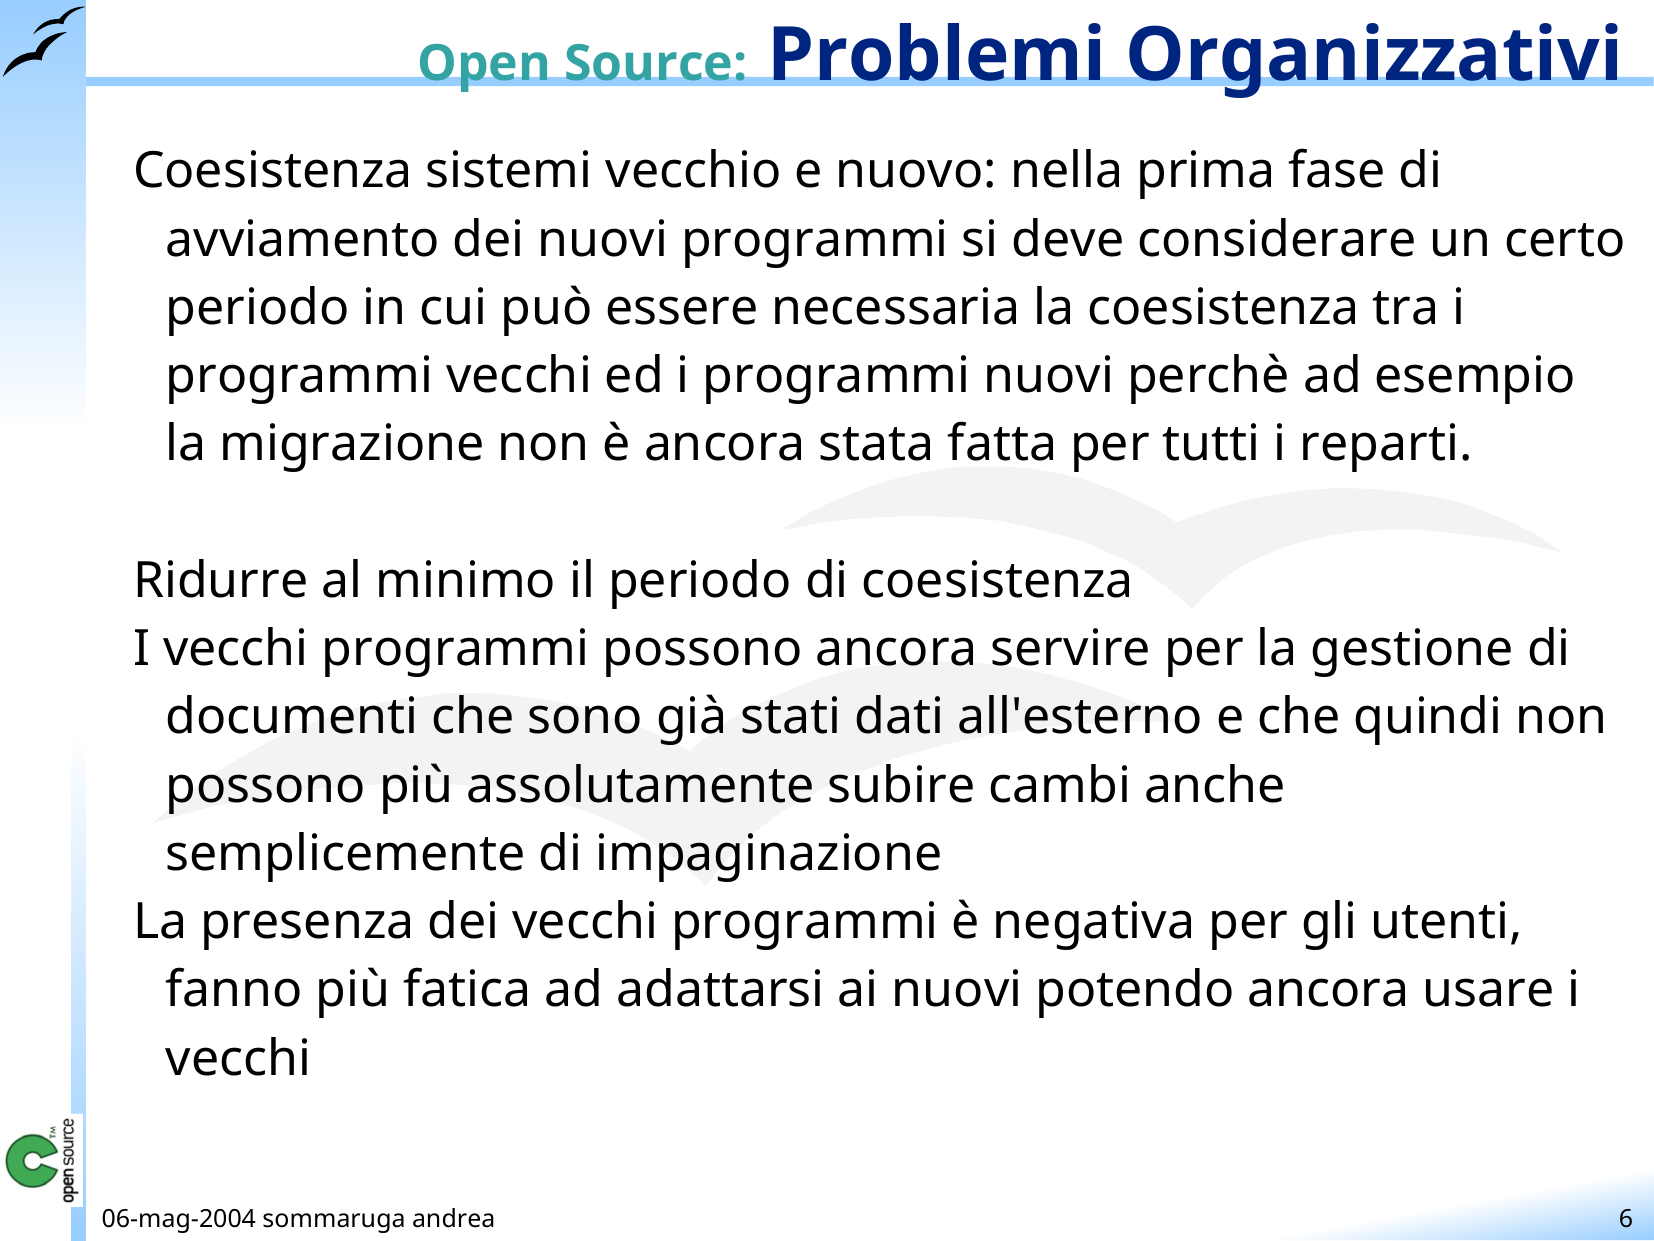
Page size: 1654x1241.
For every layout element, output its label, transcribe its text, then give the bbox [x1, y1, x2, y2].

title Open Source: Problemi Organizzativi [85, 0, 1654, 104]
list Coesistenza sistemi vecchio e nuovo: nella prima fase di avviamento dei nuovi programmi si deve considerare un certo periodo in cui può essere necessaria la coesistenza tra i programmi vecchi ed i programmi nuovi perchè ad esempio la migrazione non è ancora stata fatta per tutti i reparti. Ridurre al minimo il periodo di coesistenza I vecchi programmi possono ancora servire per la gestione di documenti che sono già stati dati all'esterno e che quindi non possono più assolutamente subire cambi anche semplicemente di impaginazione La presenza dei vecchi programmi è negativa per gli utenti, fanno più fatica ad adattarsi ai nuovi potendo ancora usare i vecchi [85, 134, 1628, 1163]
picture [1, 1115, 83, 1207]
